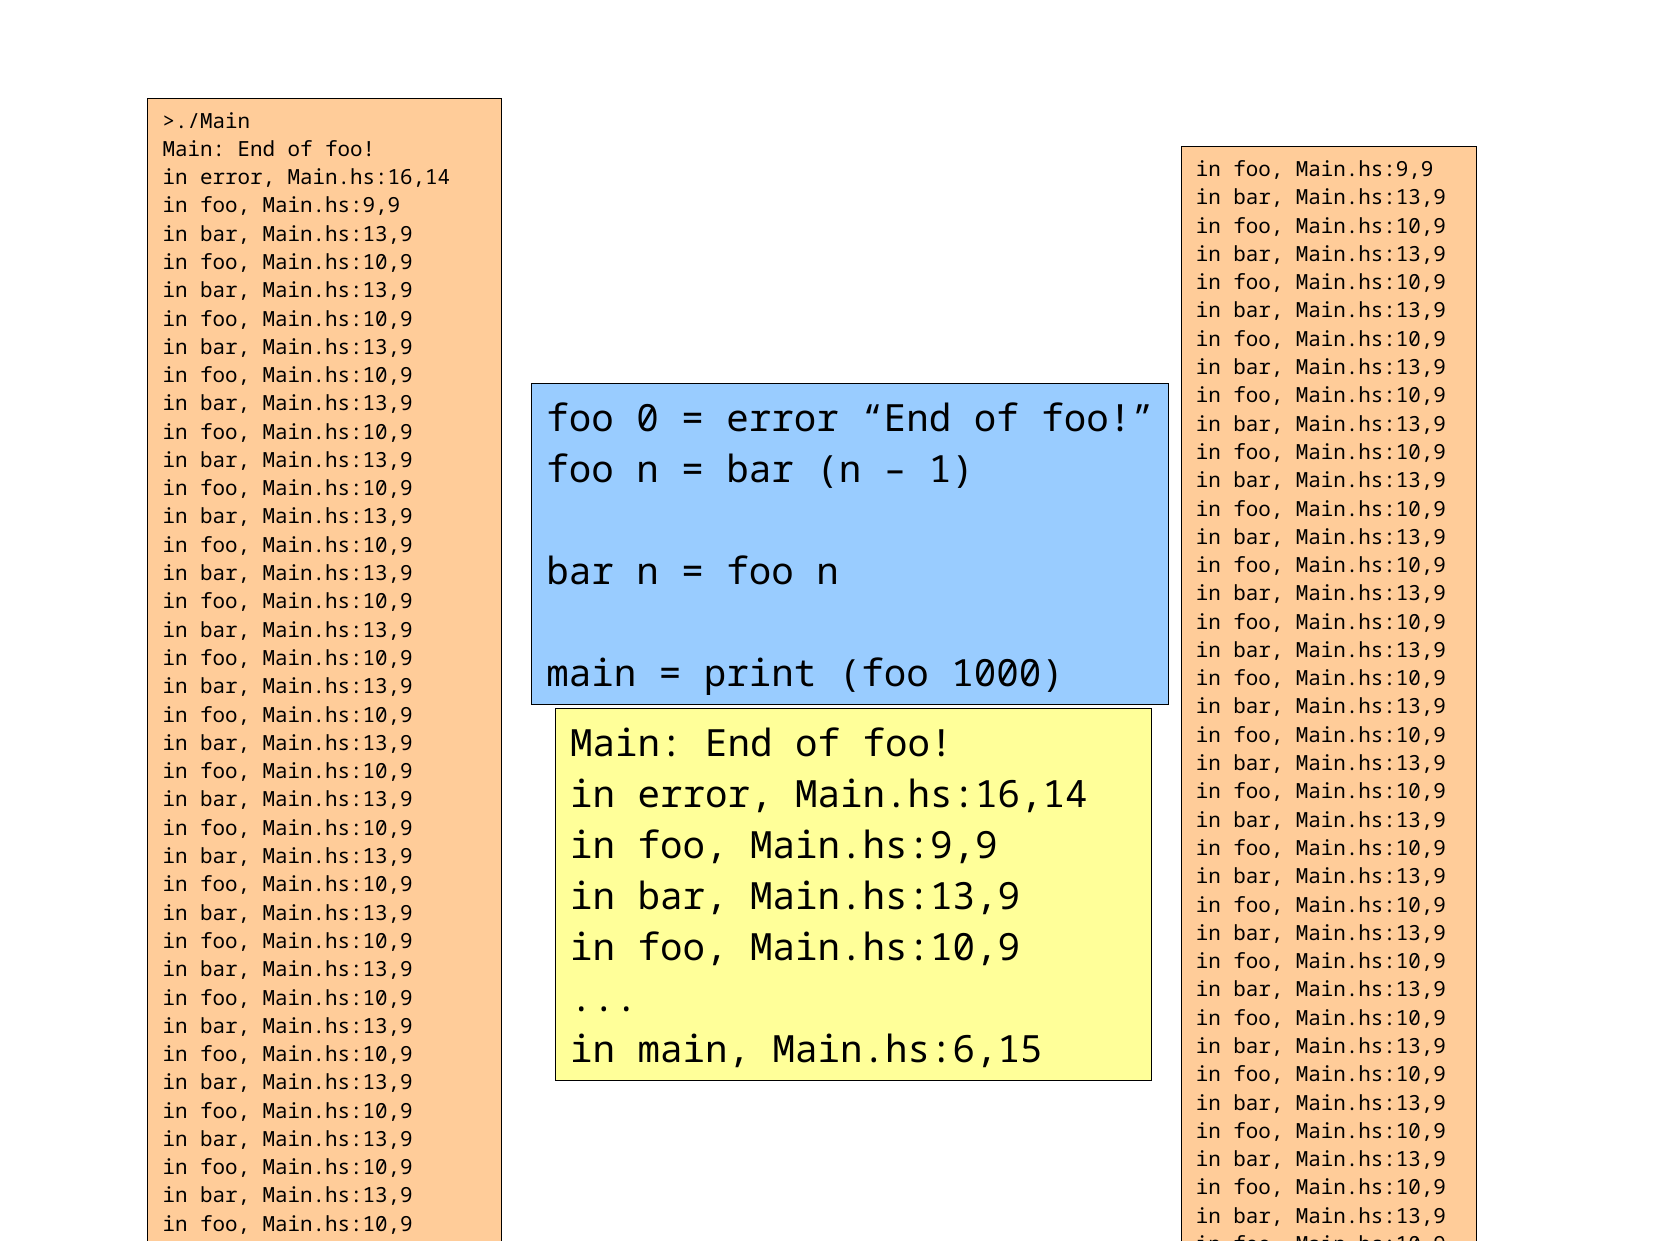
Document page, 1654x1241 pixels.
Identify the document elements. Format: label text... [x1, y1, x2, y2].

text_box foo 0 = error “End of foo!” foo n = bar (n – 1) bar n = foo n main = print (foo 1000) [531, 383, 1169, 660]
text_box >./Main Main: End of foo! in error, Main.hs:16,14 in foo, Main.hs:9,9 in bar, Main.hs:13,9 in foo, Main.hs:10,9 in bar, Main.hs:13,9 in foo, Main.hs:10,9 in bar, Main.hs:13,9 in foo, Main.hs:10,9 in bar, Main.hs:13,9 in foo, Main.hs:10,9 in bar, Main.hs:13,9 in foo, Main.hs:10,9 in bar, Main.hs:13,9 in foo, Main.hs:10,9 in bar, Main.hs:13,9 in foo, Main.hs:10,9 in bar, Main.hs:13,9 in foo, Main.hs:10,9 in bar, Main.hs:13,9 in foo, Main.hs:10,9 in bar, Main.hs:13,9 in foo, Main.hs:10,9 in bar, Main.hs:13,9 in foo, Main.hs:10,9 in bar, Main.hs:13,9 in foo, Main.hs:10,9 in bar, Main.hs:13,9 in foo, Main.hs:10,9 in bar, Main.hs:13,9 in foo, Main.hs:10,9 in bar, Main.hs:13,9 in foo, Main.hs:10,9 in bar, Main.hs:13,9 in foo, Main.hs:10,9 in bar, Main.hs:13,9 in foo, Main.hs:10,9 in bar, Main.hs:13,9 in foo, Main.hs:10,9 in bar, Main.hs:13,9 in foo, Main.hs:10,9 in bar, Main.hs:13,9 in foo, Main.hs:10,9 [147, 98, 502, 1182]
text_box in foo, Main.hs:9,9 in bar, Main.hs:13,9 in foo, Main.hs:10,9 in bar, Main.hs:13,9 in foo, Main.hs:10,9 in bar, Main.hs:13,9 in foo, Main.hs:10,9 in bar, Main.hs:13,9 in foo, Main.hs:10,9 in bar, Main.hs:13,9 in foo, Main.hs:10,9 in bar, Main.hs:13,9 in foo, Main.hs:10,9 in bar, Main.hs:13,9 in foo, Main.hs:10,9 in bar, Main.hs:13,9 in foo, Main.hs:10,9 in bar, Main.hs:13,9 in foo, Main.hs:10,9 in bar, Main.hs:13,9 in foo, Main.hs:10,9 in bar, Main.hs:13,9 in foo, Main.hs:10,9 in bar, Main.hs:13,9 in foo, Main.hs:10,9 in bar, Main.hs:13,9 in foo, Main.hs:10,9 in bar, Main.hs:13,9 in foo, Main.hs:10,9 in bar, Main.hs:13,9 in foo, Main.hs:10,9 in bar, Main.hs:13,9 in foo, Main.hs:10,9 in bar, Main.hs:13,9 in foo, Main.hs:10,9 in bar, Main.hs:13,9 in foo, Main.hs:10,9 in bar, Main.hs:13,9 in foo, Main.hs:10,9 in bar, Main.hs:13,9 in foo, Main.hs:10,9 in main, Main.hs:6,15 [1181, 146, 1477, 1182]
text_box Main: End of foo! in error, Main.hs:16,14 in foo, Main.hs:9,9 in bar, Main.hs:13,9 in foo, Main.hs:10,9 ... in main, Main.hs:6,15 [555, 708, 1152, 1060]
